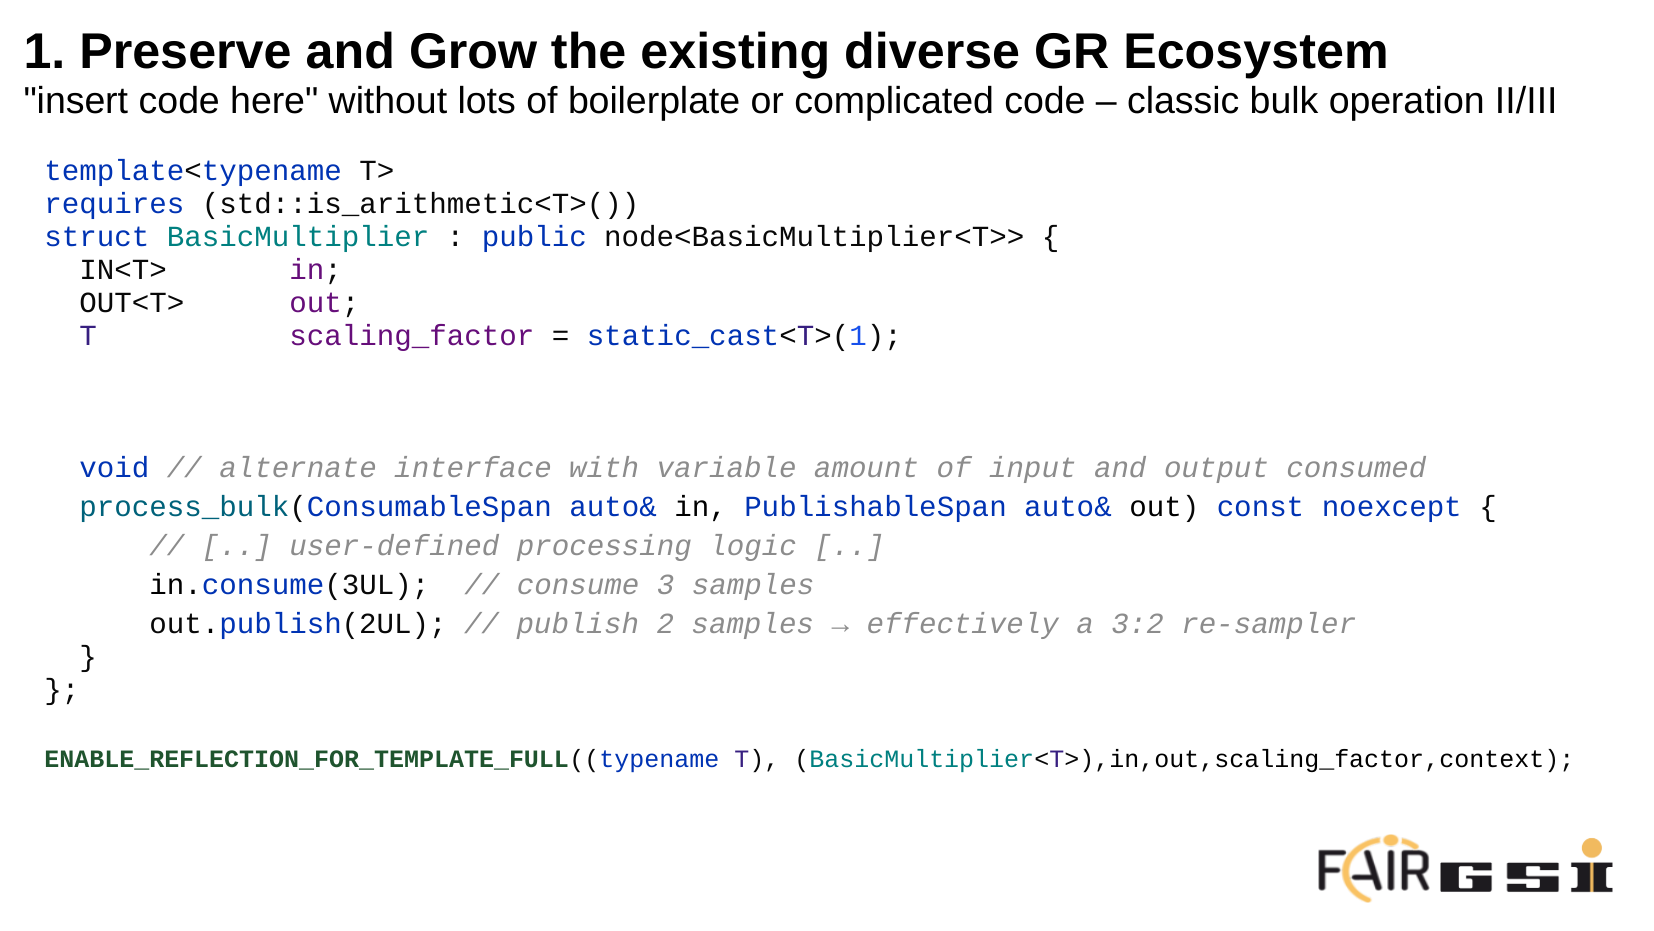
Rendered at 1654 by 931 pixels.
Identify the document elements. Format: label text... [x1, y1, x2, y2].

picture [1318, 833, 1430, 904]
picture [1439, 836, 1615, 895]
list template<typename T> requires (std::is_arithmetic<T>()) struct BasicMultiplier : public node<BasicMultiplier<T>> { IN<T> in; OUT<T> out; T scaling_factor = static_cast<T>(1); void // alternate interface with variable amount of input and output consumed process_bulk(ConsumableSpan auto& in, PublishableSpan auto& out) const noexcept { // [..] user-defined processing logic [..] in.consume(3UL); // consume 3 samples out.publish(2UL); // publish 2 samples → effectively a 3:2 re-sampler } }; ENABLE_REFLECTION_FOR_TEMPLATE_FULL((typename T), (BasicMultiplier<T>),in,out,scaling_factor,context); [44, 156, 1610, 827]
title 1. Preserve and Grow the existing diverse GR Ecosystem "insert code here" without lots of boilerplate or complicated code – classic bulk operation II/III [23, 5, 1638, 139]
